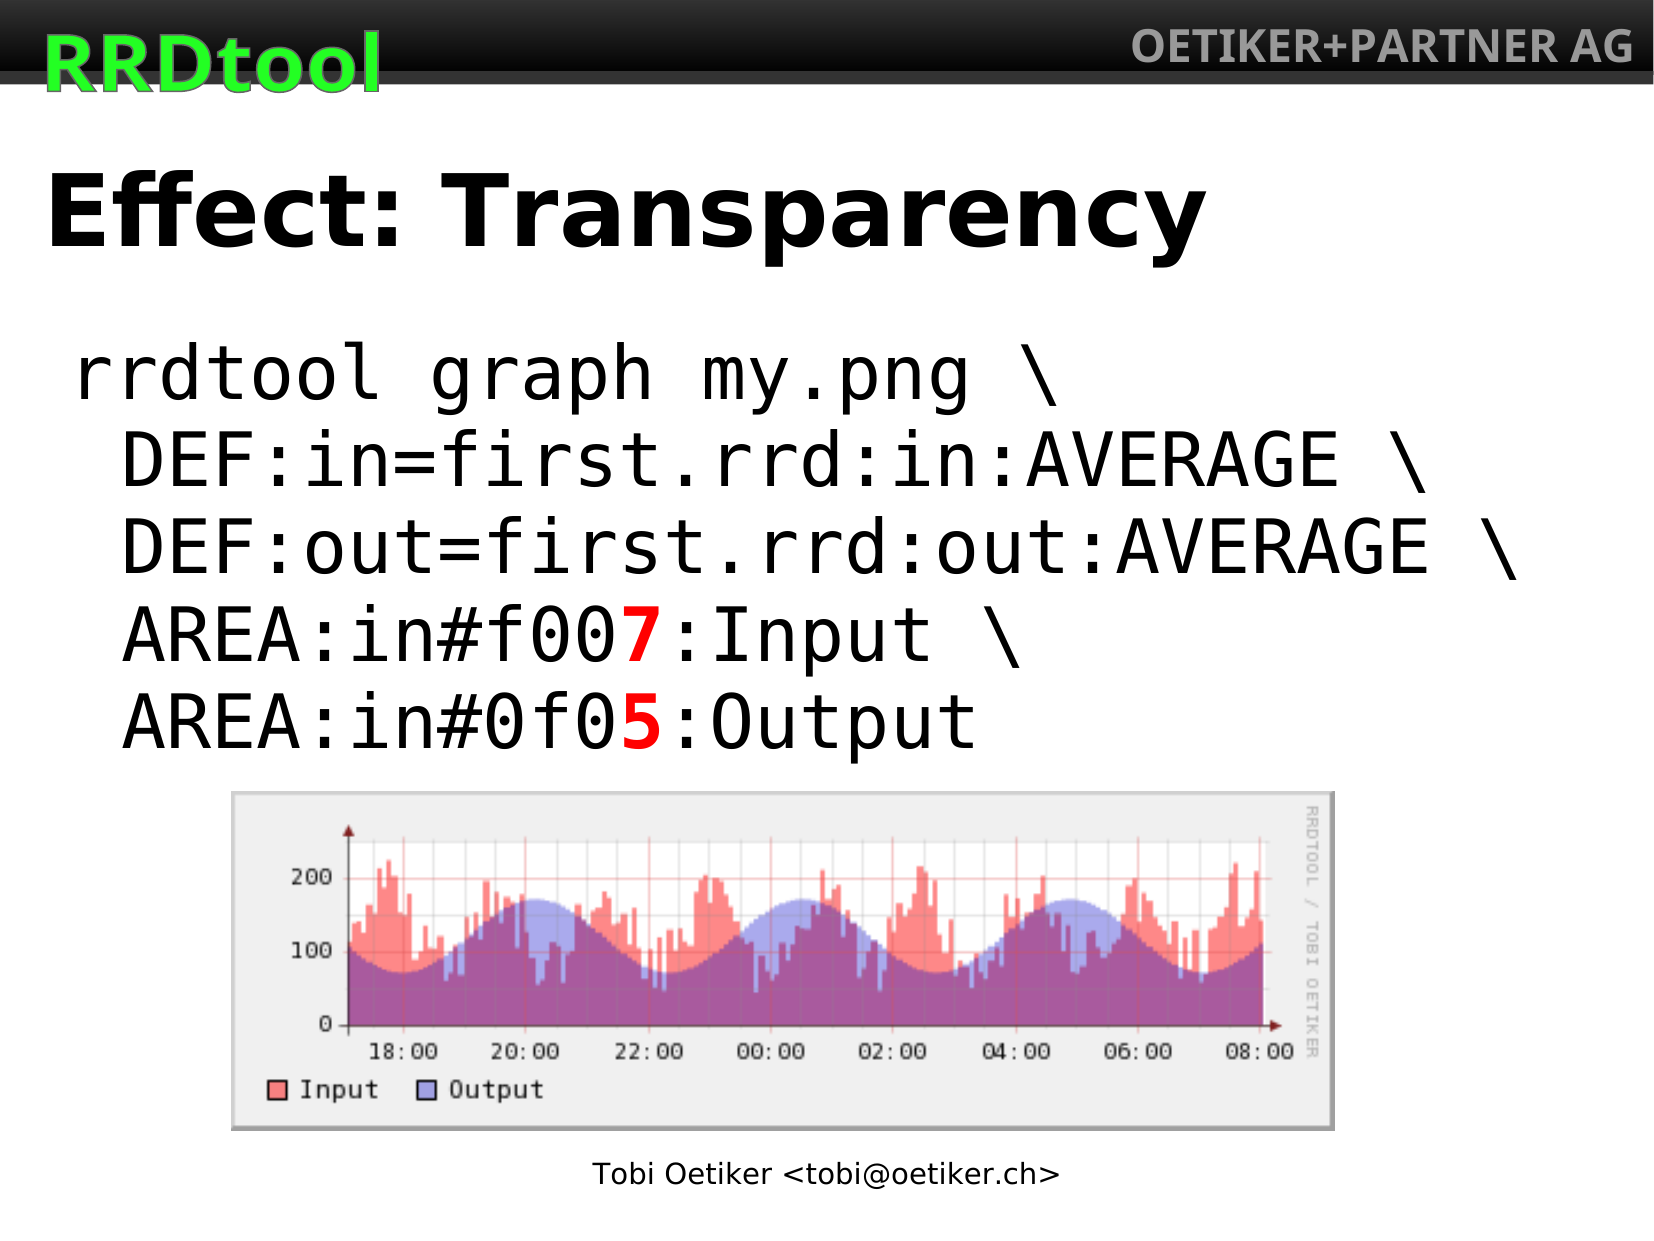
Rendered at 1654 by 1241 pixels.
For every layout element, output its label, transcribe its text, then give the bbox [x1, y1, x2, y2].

title Effect: Transparency [43, 137, 1582, 287]
list rrdtool graph my.png \ DEF:in=first.rrd:in:AVERAGE \ DEF:out=first.rrd:out:AVERAGE \ AREA:in#f007:Input \ AREA:in#0f05:Output [50, 329, 1571, 1099]
picture [231, 791, 1335, 1131]
